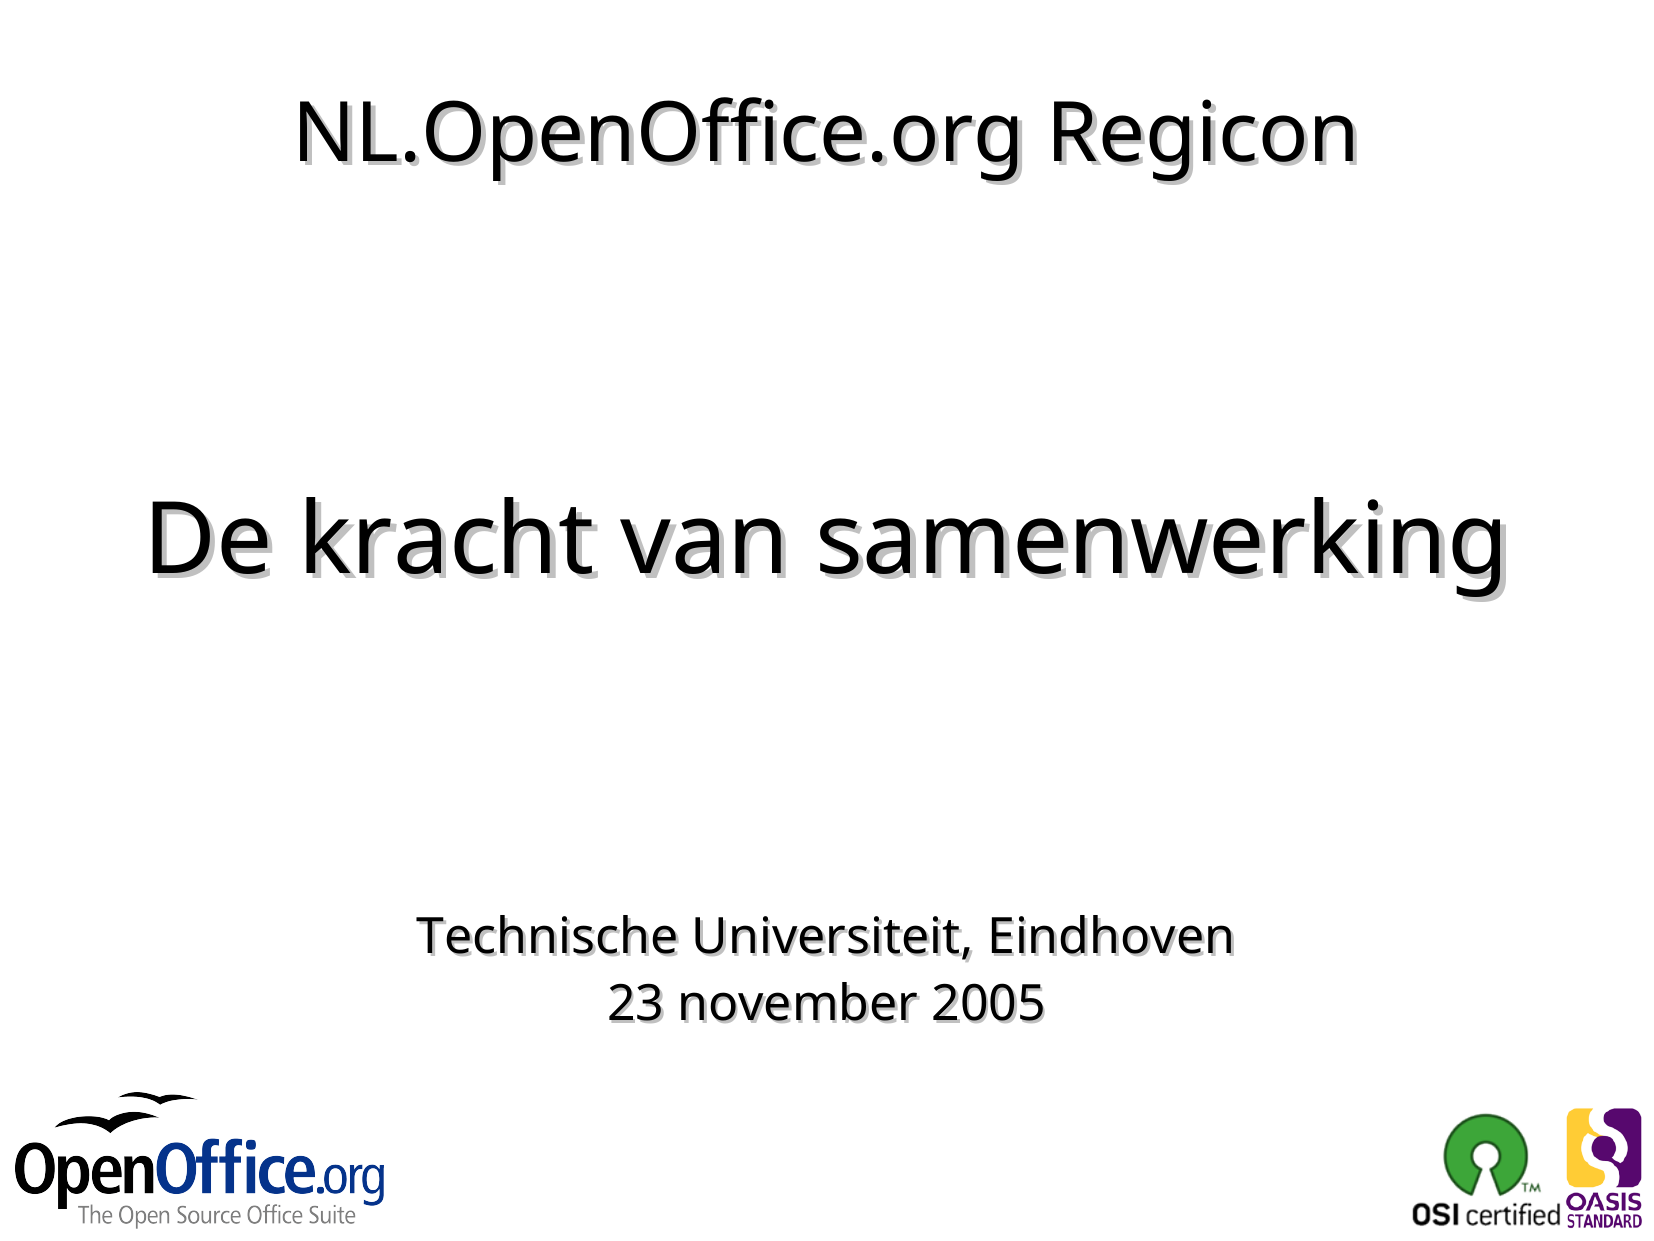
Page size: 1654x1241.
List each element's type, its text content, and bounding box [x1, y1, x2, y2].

title NL.OpenOffice.org Regicon [82, 49, 1571, 207]
picture [1405, 1102, 1654, 1238]
picture [15, 1092, 384, 1229]
subtitle De kracht van samenwerking Technische Universiteit, Eindhoven 23 november 2005 [82, 295, 1571, 1069]
